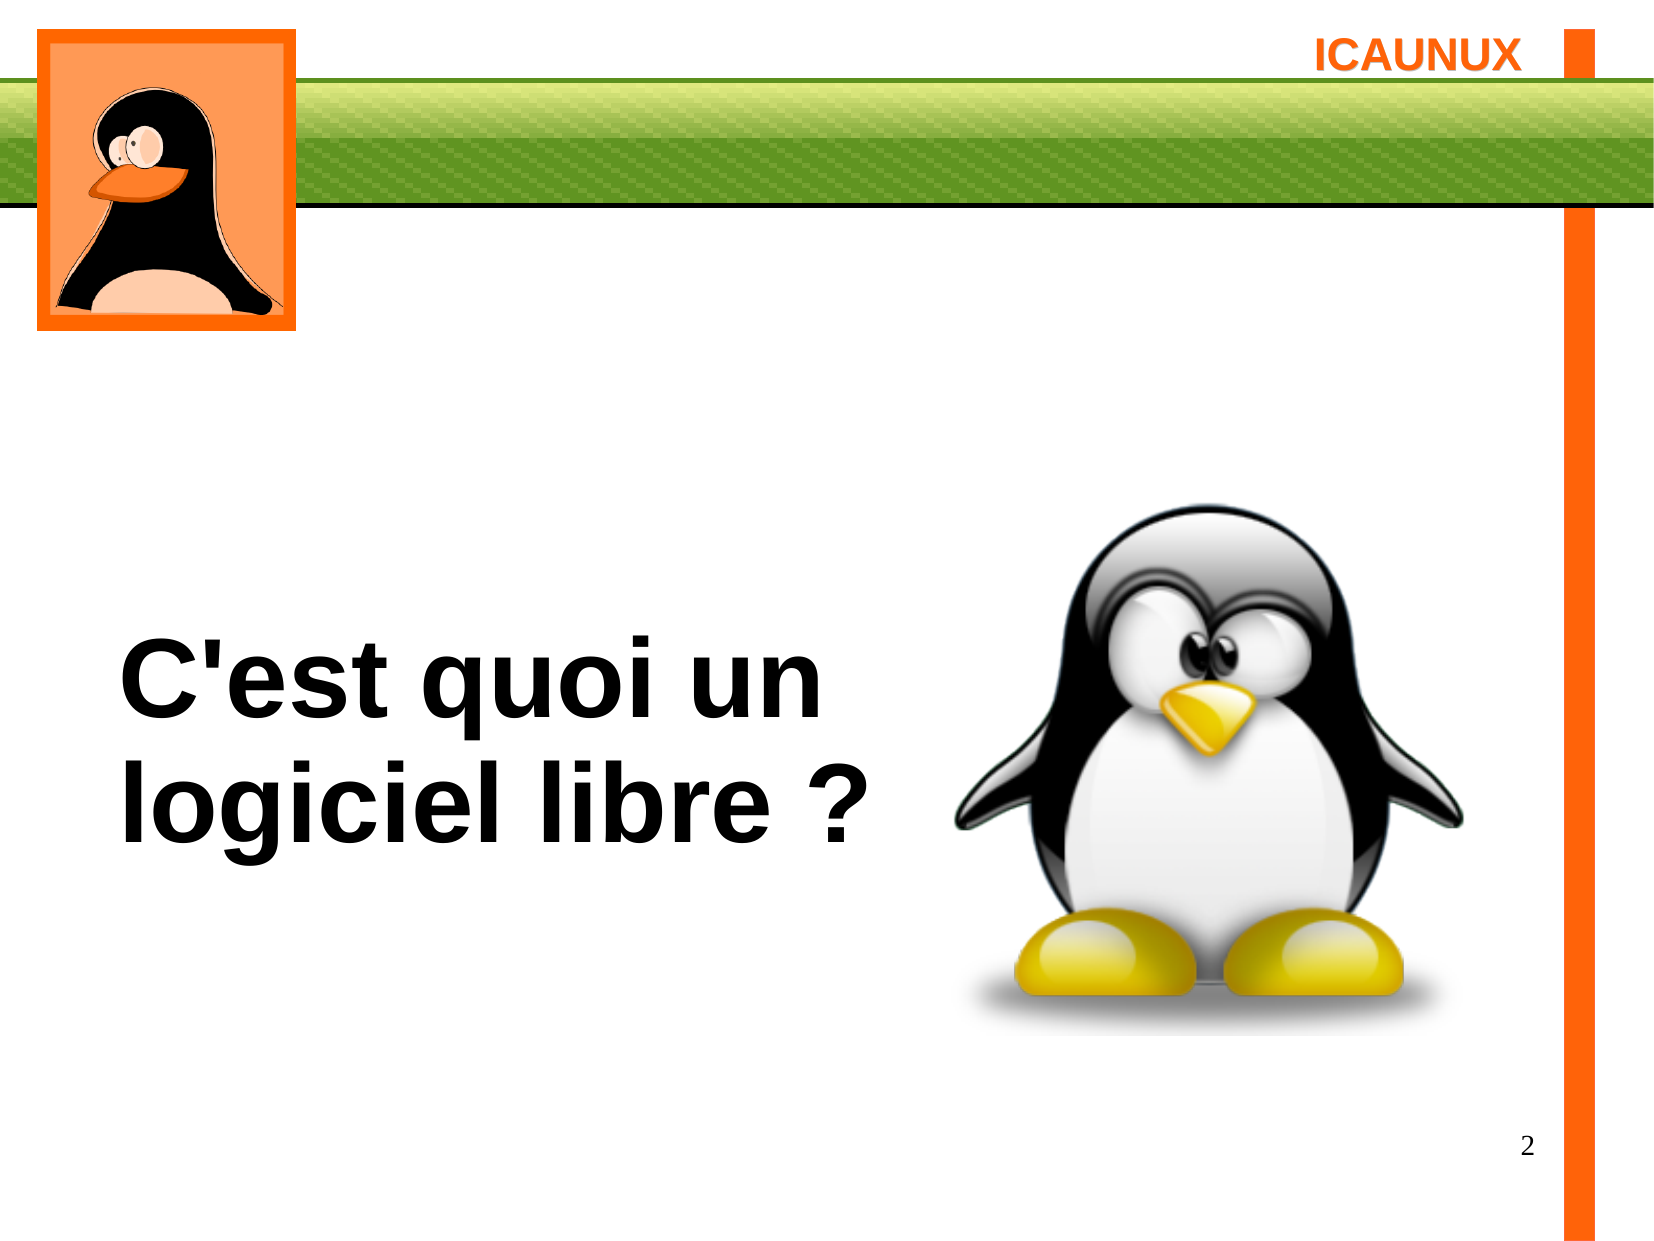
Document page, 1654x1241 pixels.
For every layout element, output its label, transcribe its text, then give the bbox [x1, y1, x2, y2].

title C'est quoi un logiciel libre ? [118, 595, 942, 886]
picture [0, 29, 1654, 331]
picture [942, 501, 1477, 1036]
